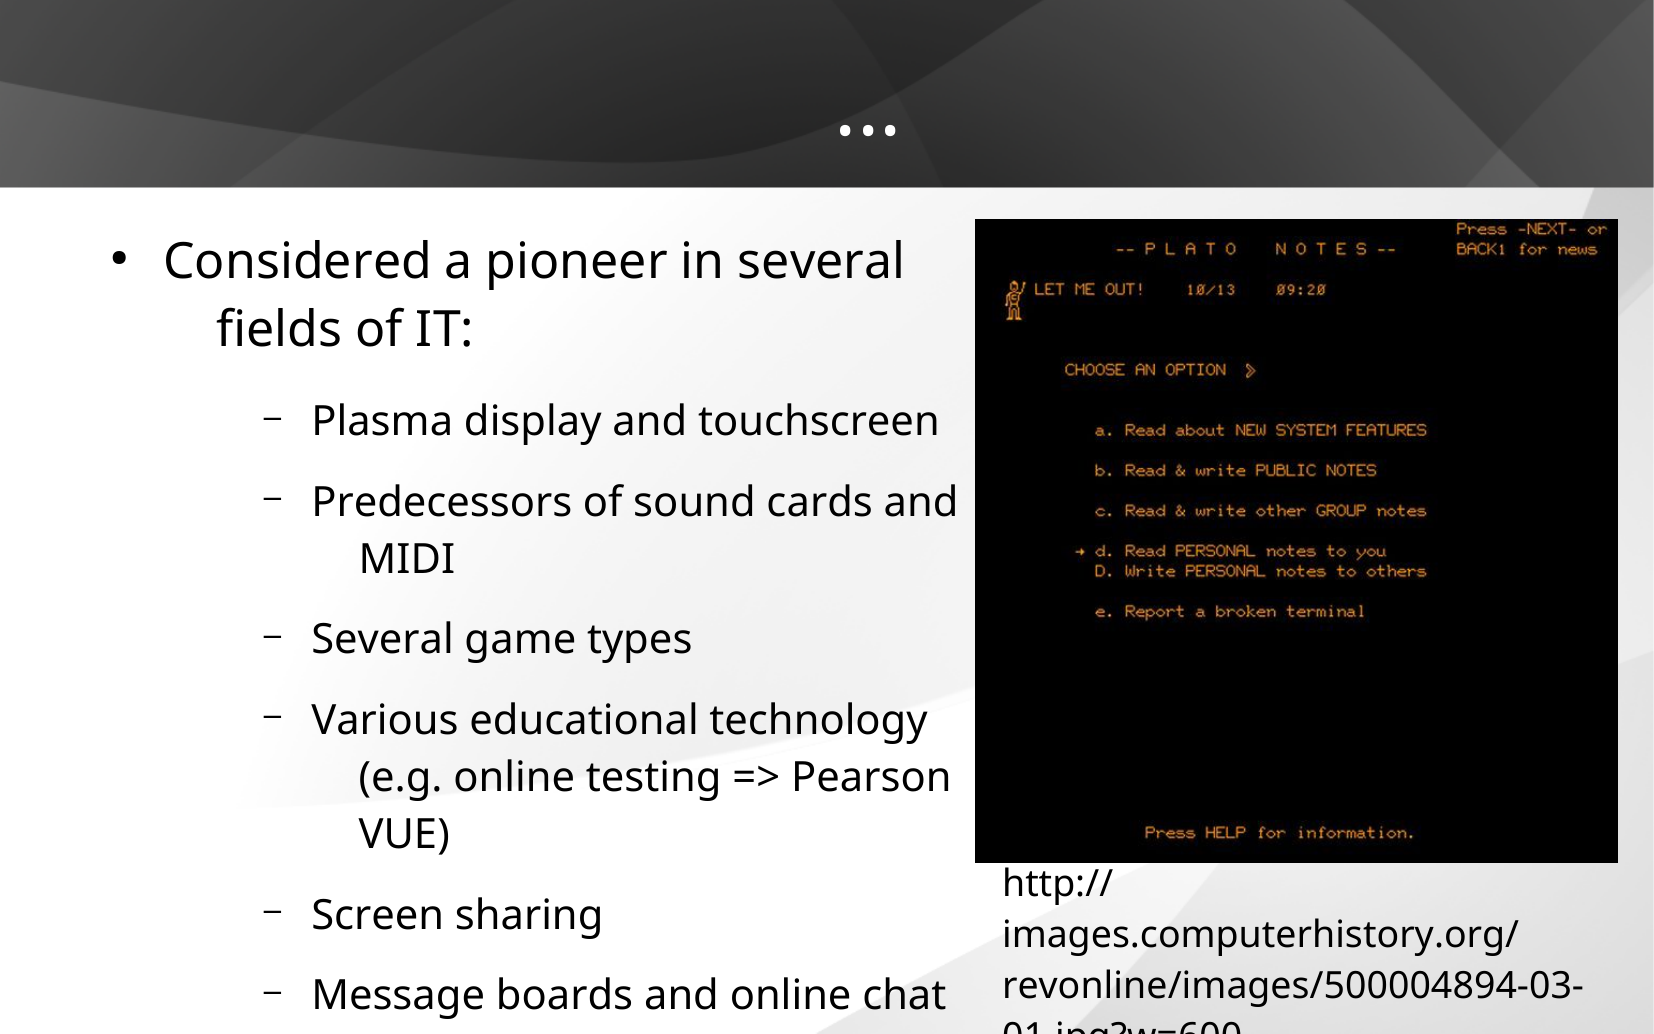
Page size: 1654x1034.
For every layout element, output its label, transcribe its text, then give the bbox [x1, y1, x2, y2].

text_box http://images.computerhistory.org/revonline/images/500004894-03-01.jpg?w=600 [987, 849, 1601, 1034]
title ... [124, 0, 1613, 208]
picture [0, 0, 1654, 1034]
list Considered a pioneer in several fields of IT: Plasma display and touchscreen Predecessors of sound cards and MIDI Several game types Various educational technology (e.g. online testing => Pearson VUE) Screen sharing Message boards and online chat [75, 225, 976, 1023]
